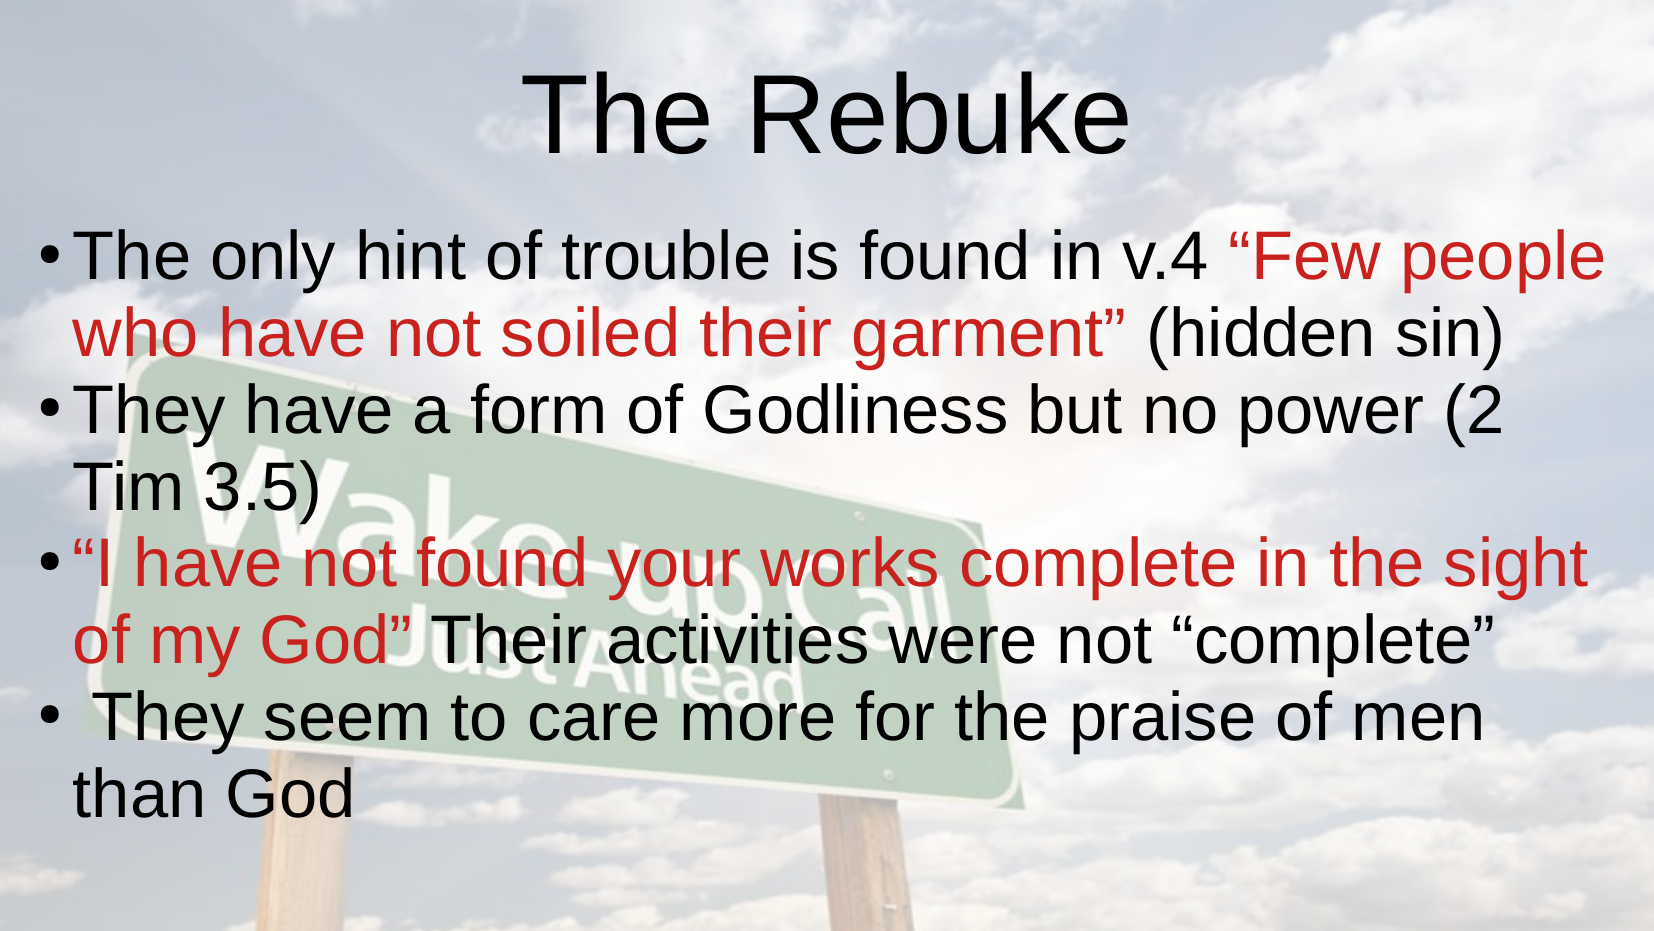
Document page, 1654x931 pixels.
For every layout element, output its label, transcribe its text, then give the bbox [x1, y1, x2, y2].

title The Rebuke [82, 37, 1571, 193]
picture [0, 0, 1654, 931]
subtitle The only hint of trouble is found in v.4 “Few people who have not soiled their garment” (hidden sin) They have a form of Godliness but no power (2 Tim 3.5) “I have not found your works complete in the sight of my God” Their activities were not “complete” They seem to care more for the praise of men than God [37, 217, 1613, 907]
